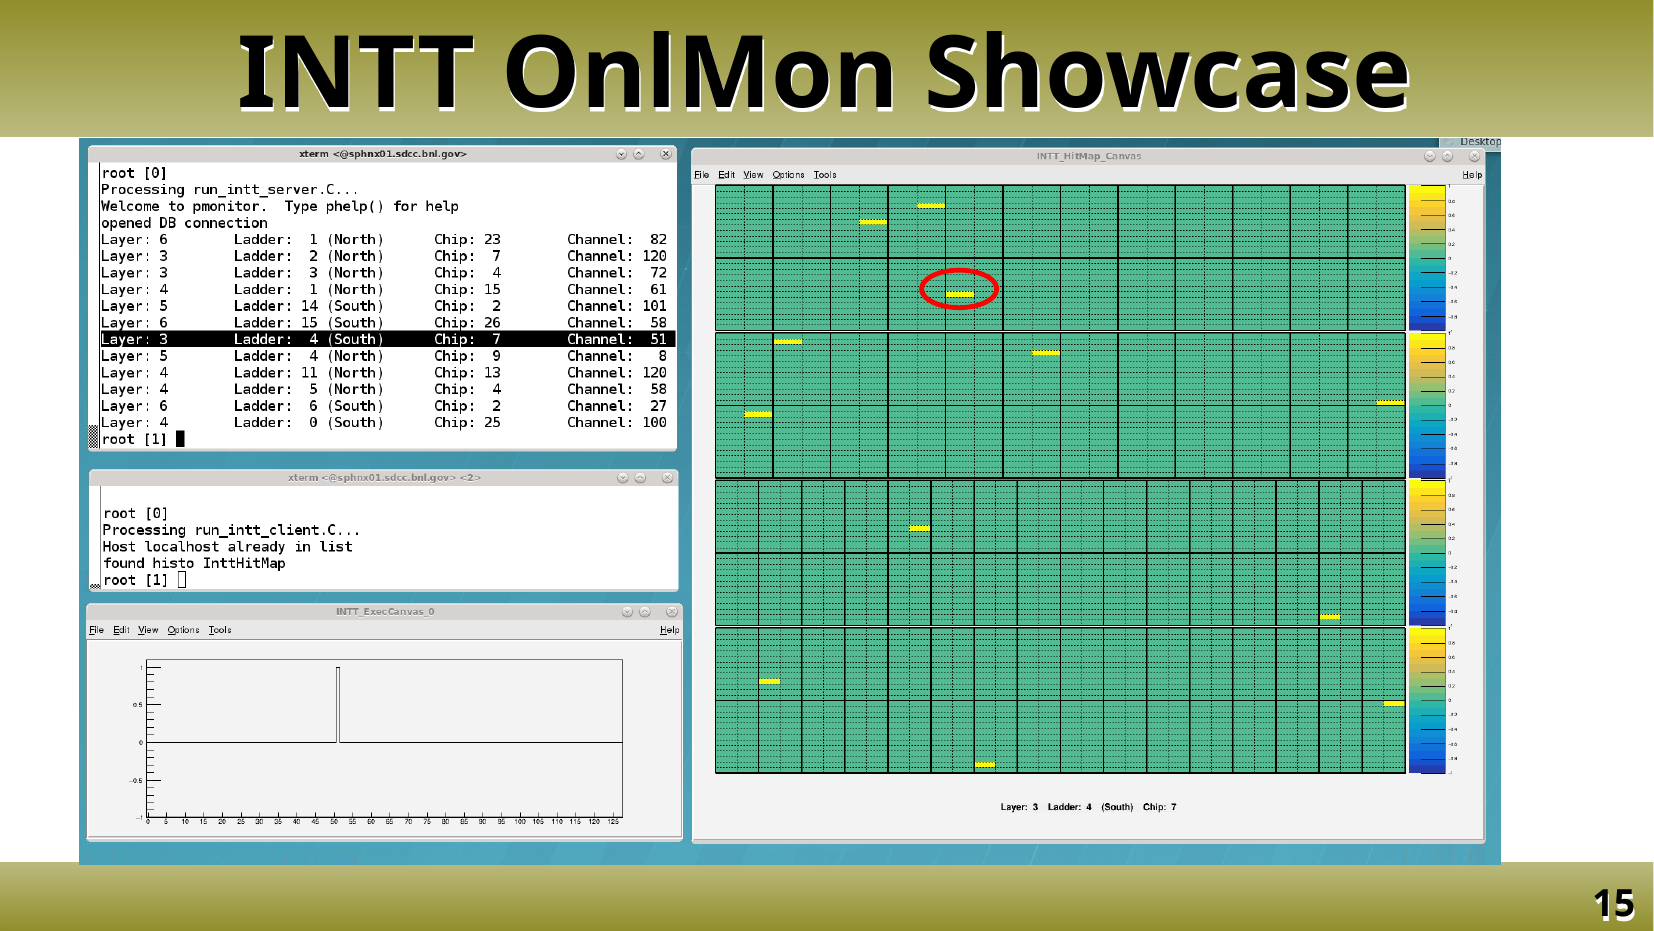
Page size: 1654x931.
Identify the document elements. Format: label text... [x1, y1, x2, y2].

picture [79, 138, 1501, 865]
text_box [1501, 862, 1654, 931]
text_box 15 [825, 864, 1651, 931]
text_box INTT OnlMon Showcase [0, 0, 1651, 137]
text_box [0, 862, 825, 931]
